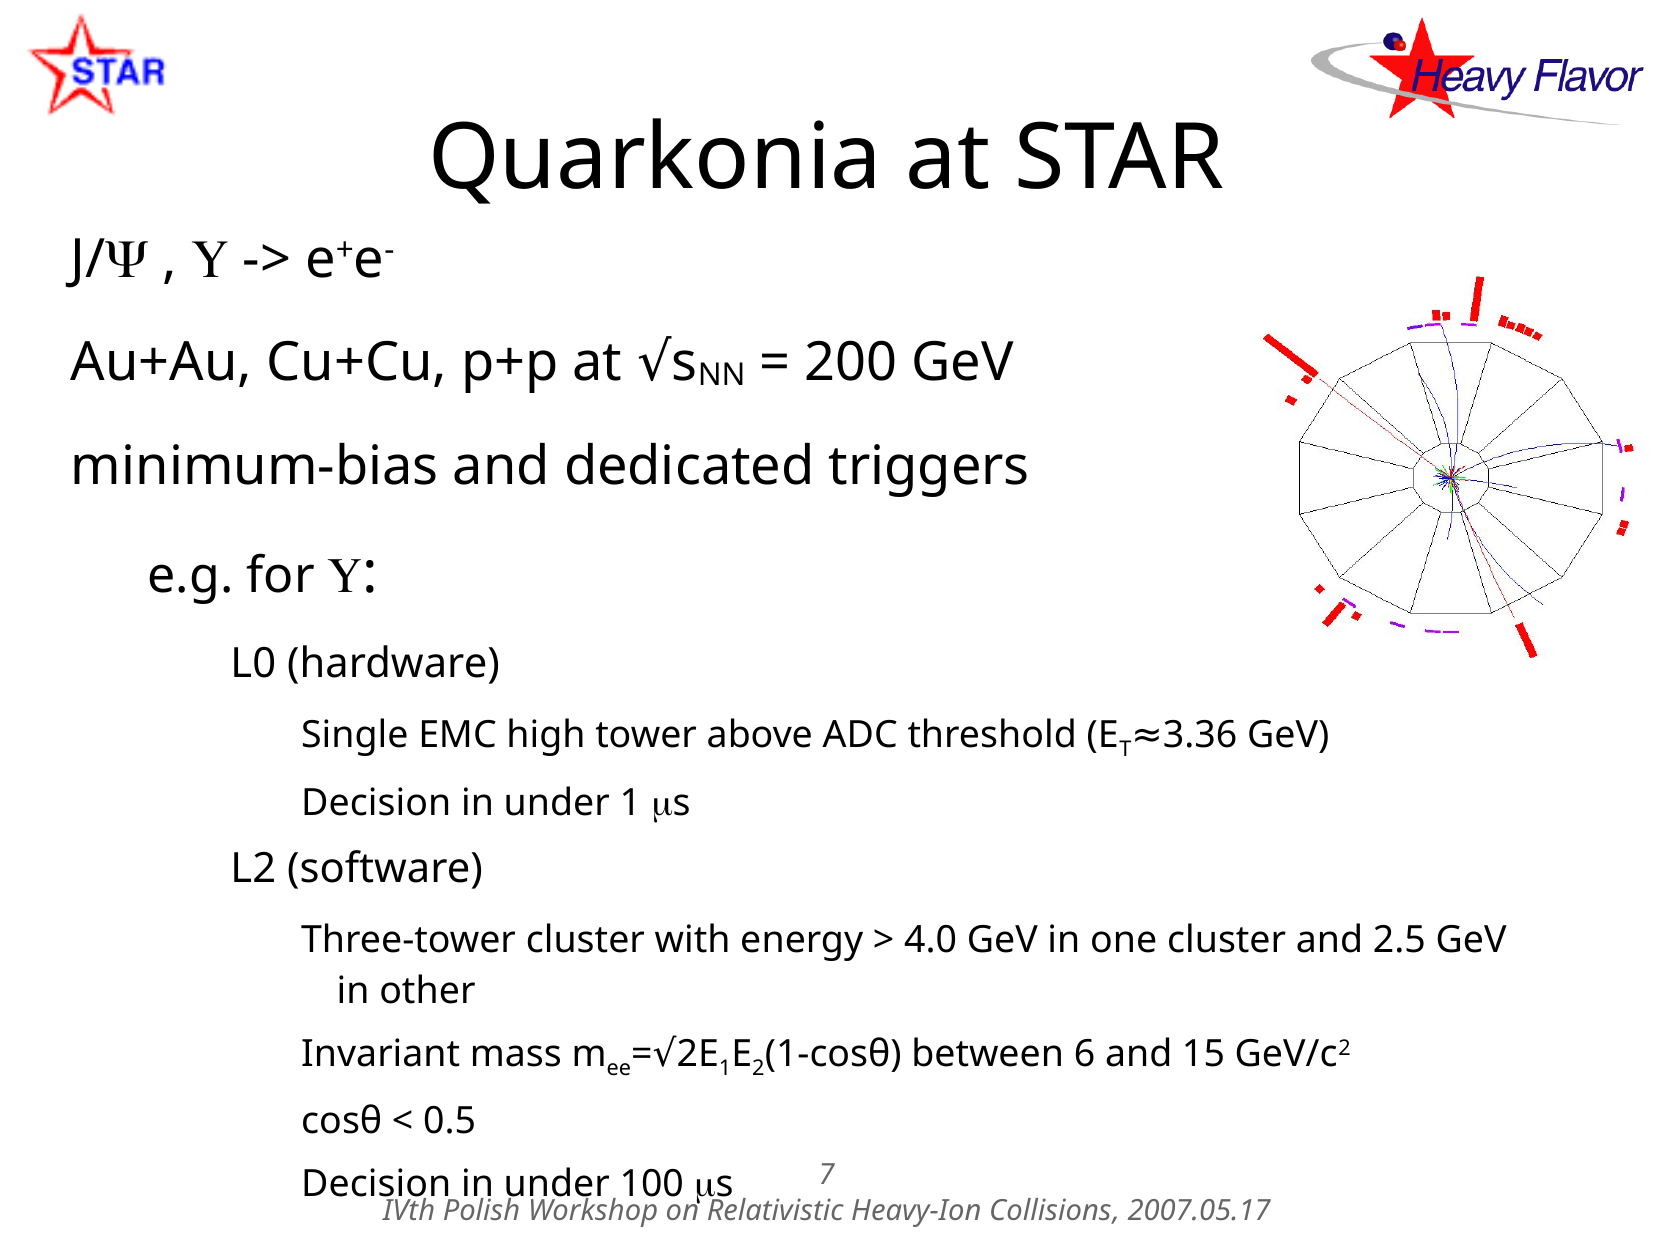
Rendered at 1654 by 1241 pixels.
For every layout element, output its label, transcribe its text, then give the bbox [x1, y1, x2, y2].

title Quarkonia at STAR [82, 49, 1571, 257]
picture [1218, 271, 1636, 686]
list J/Y , U -> e+e- Au+Au, Cu+Cu, p+p at √sNN = 200 GeV minimum-bias and dedicated triggers e.g. for U: L0 (hardware) Single EMC high tower above ADC threshold (ET≈3.36 GeV) Decision in under 1 s L2 (software) Three-tower cluster with energy > 4.0 GeV in one cluster and 2.5 GeV in other Invariant mass mee=√2E1E2(1-cosθ) between 6 and 15 GeV/c2 cosθ < 0.5 Decision in under 100 s [53, 219, 1542, 1147]
picture [5, 0, 195, 142]
picture [1311, 17, 1651, 125]
